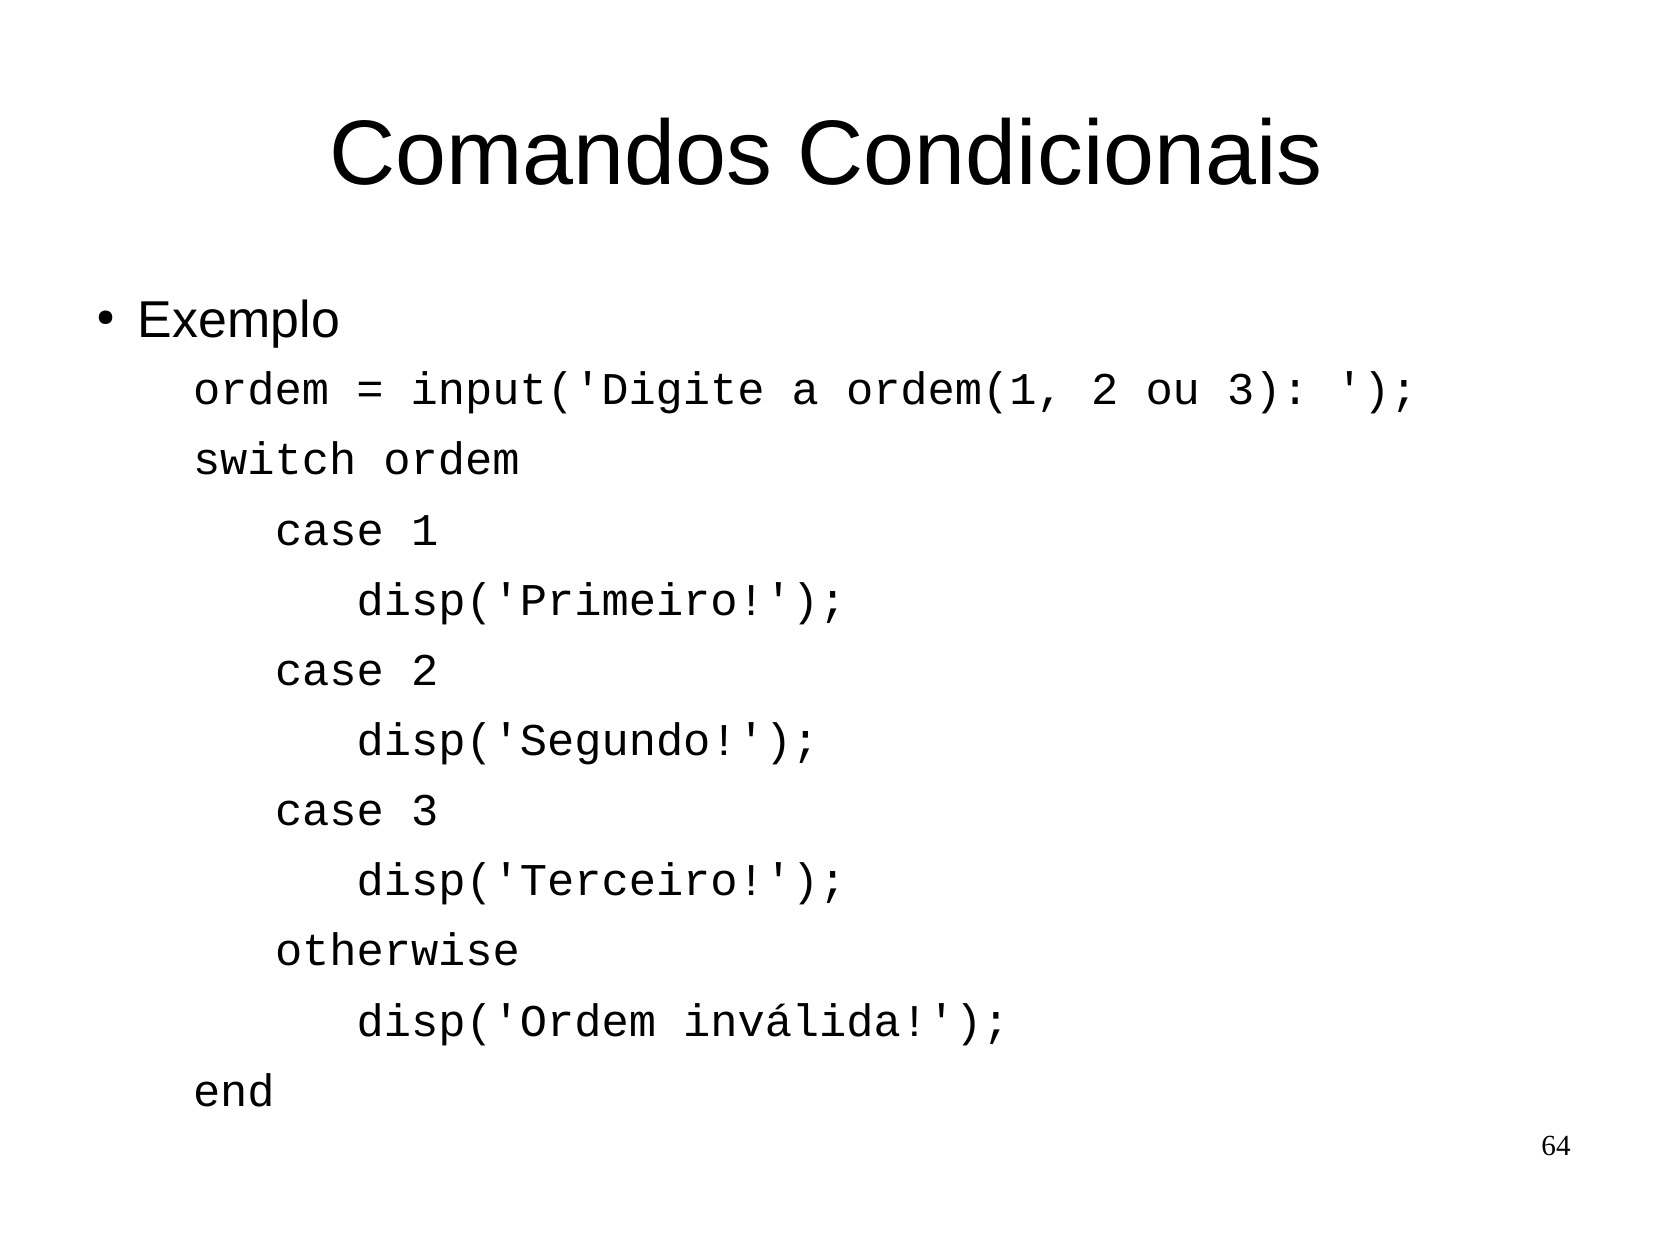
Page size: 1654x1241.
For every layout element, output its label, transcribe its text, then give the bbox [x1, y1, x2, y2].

title Comandos Condicionais [82, 49, 1571, 257]
list Exemplo ordem = input('Digite a ordem(1, 2 ou 3): '); switch ordem case 1 disp('Primeiro!'); case 2 disp('Segundo!'); case 3 disp('Terceiro!'); otherwise disp('Ordem inválida!'); end [82, 290, 1571, 1123]
